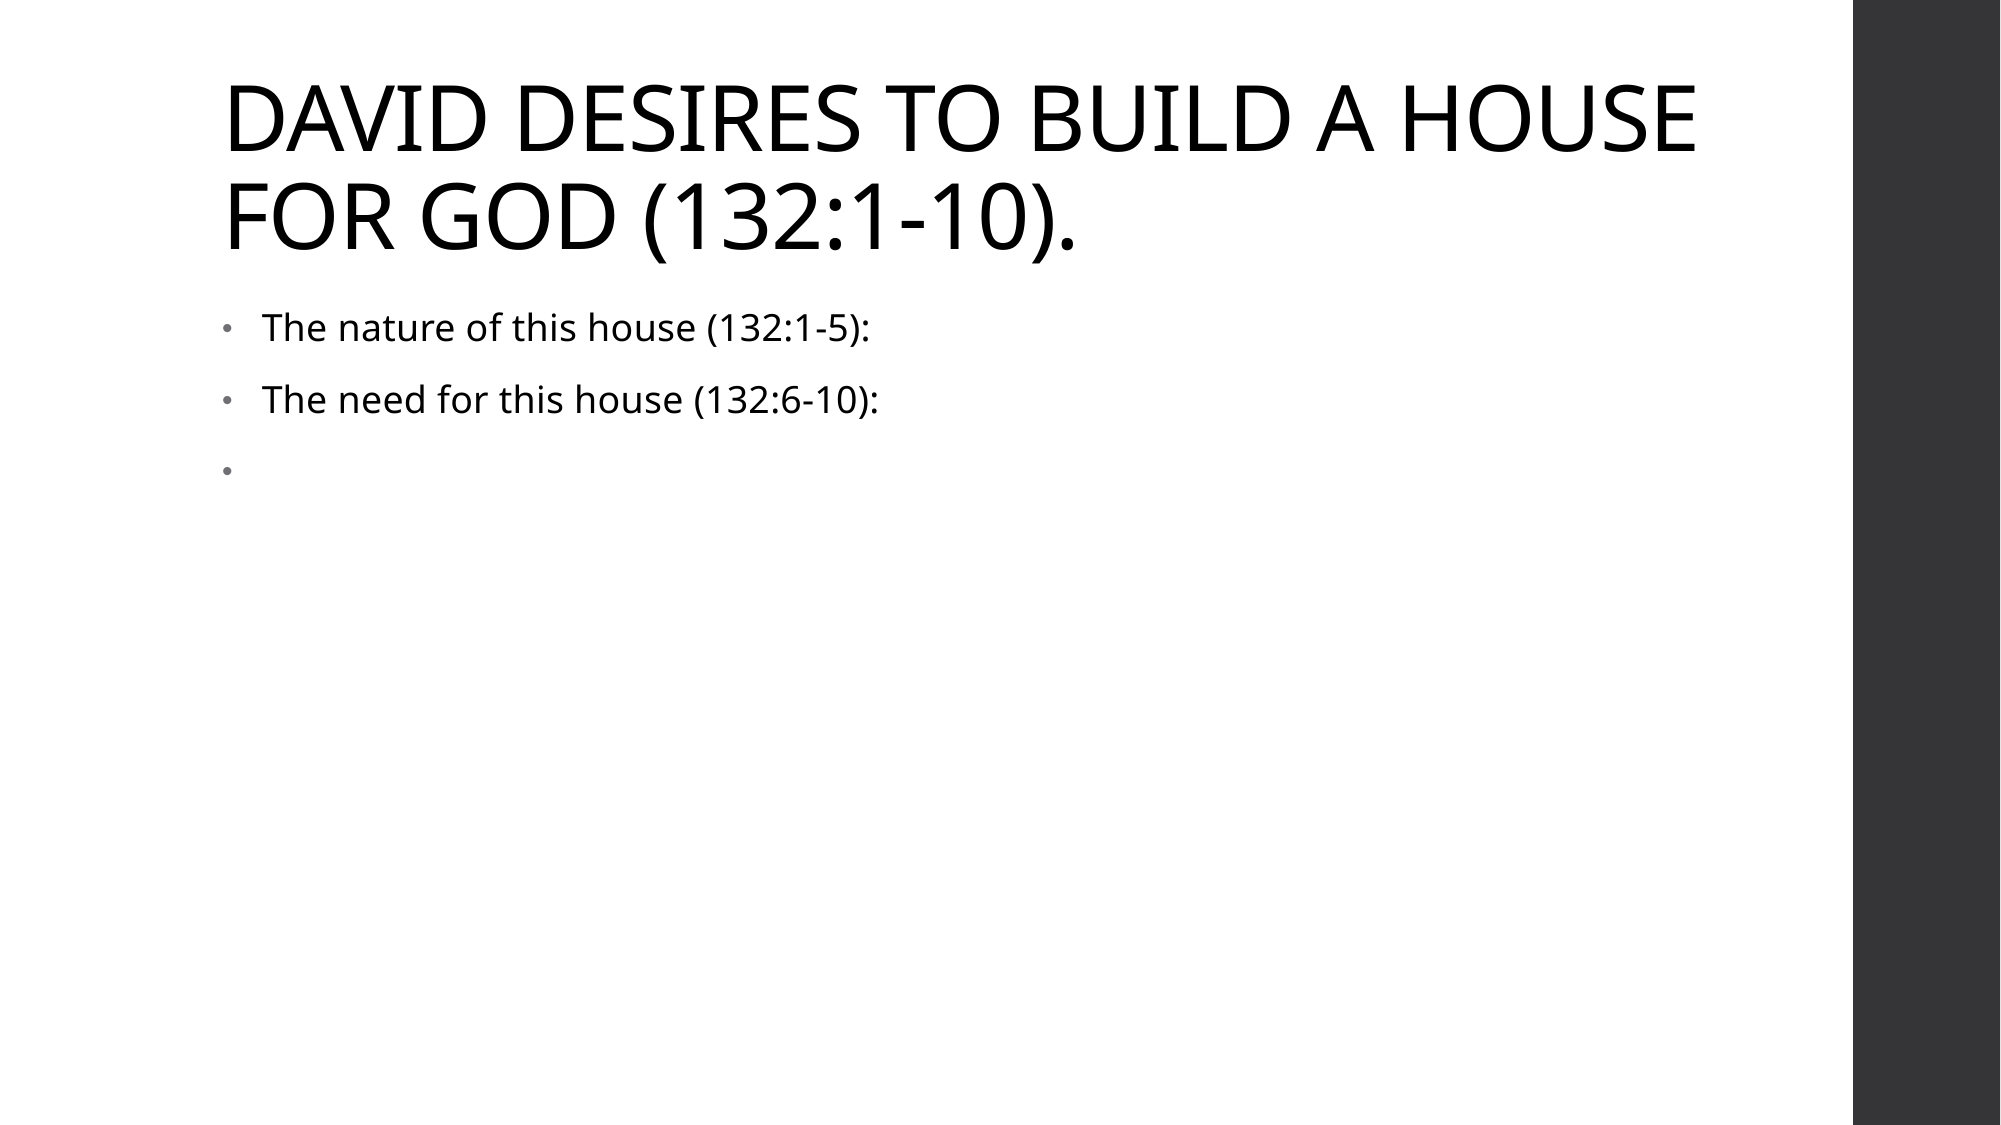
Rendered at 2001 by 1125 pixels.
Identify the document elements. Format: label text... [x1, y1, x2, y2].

list The nature of this house (132:1-5): The need for this house (132:6-10): [206, 299, 1617, 1014]
title DAVID DESIRES TO BUILD A HOUSE FOR GOD (132:1-10). [206, 60, 1797, 278]
